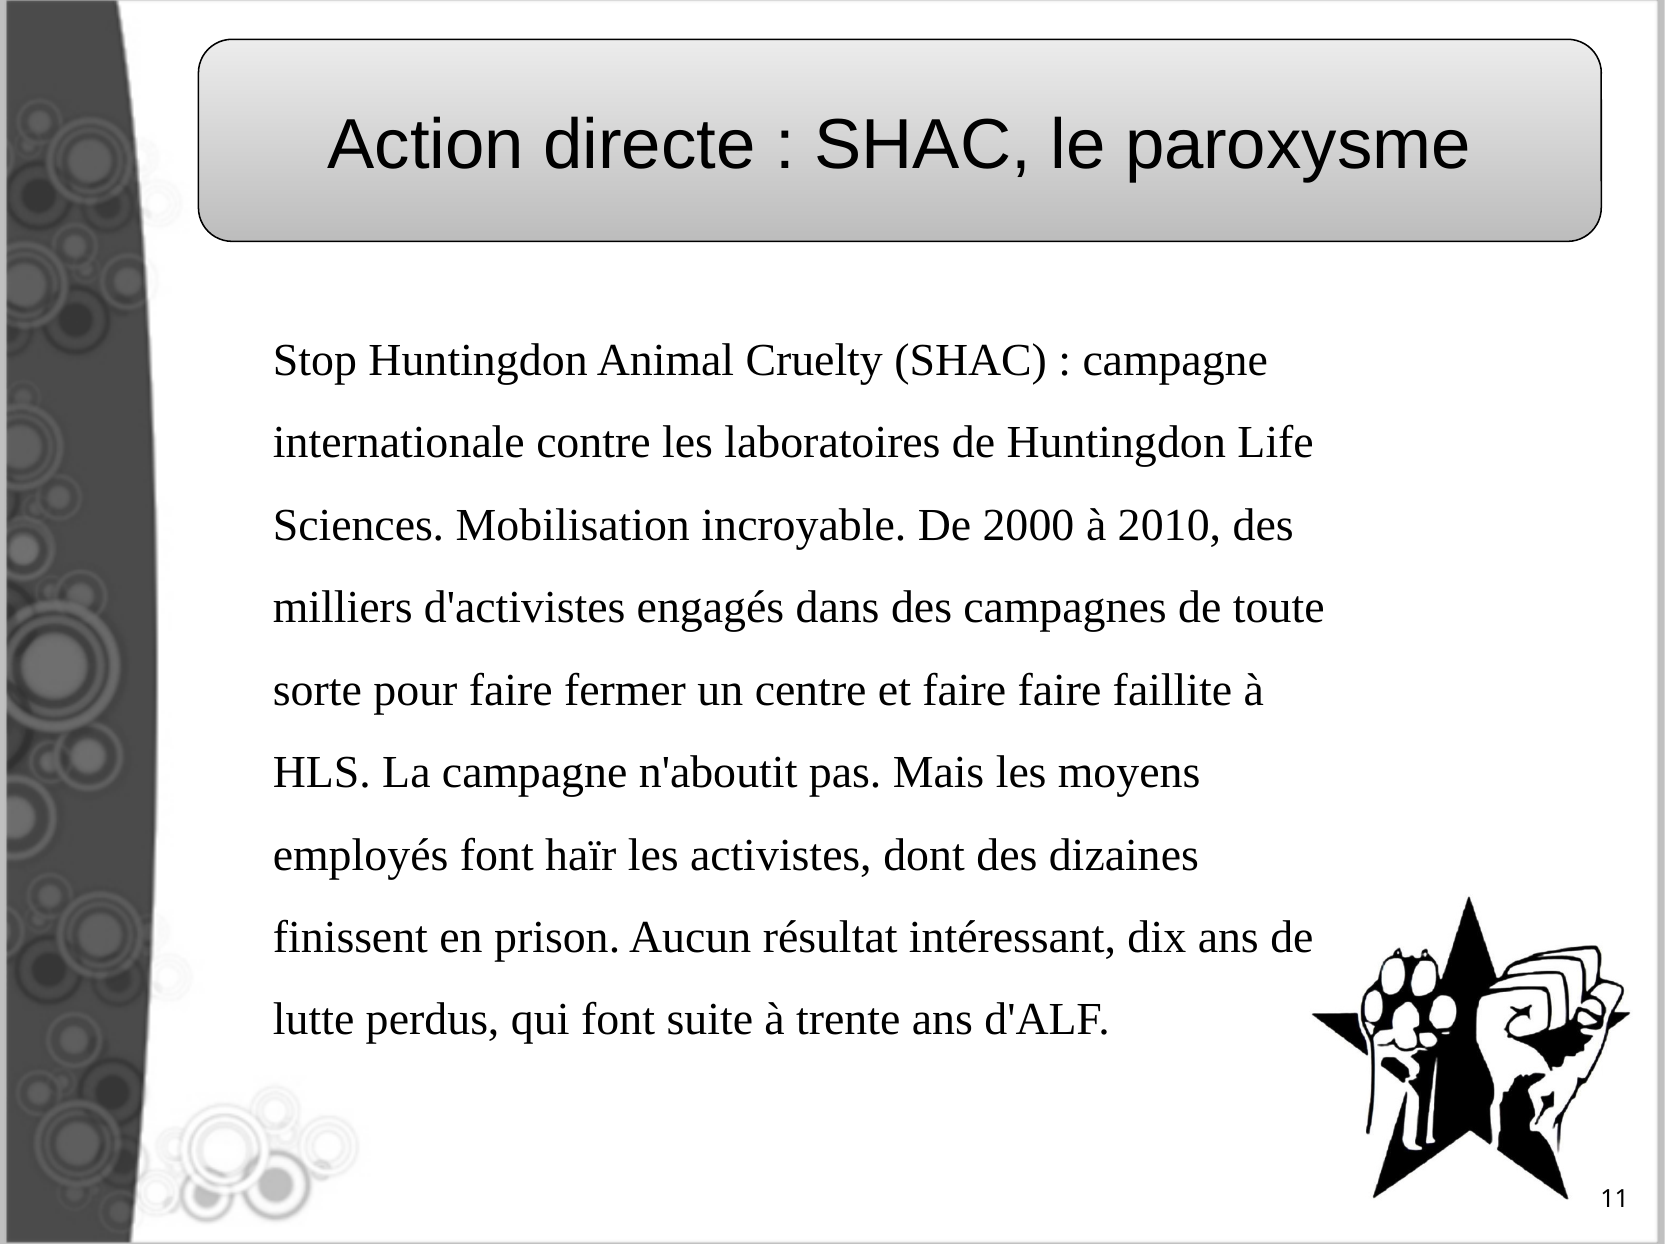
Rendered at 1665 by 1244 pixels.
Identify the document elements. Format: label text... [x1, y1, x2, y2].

text_box Action directe : SHAC, le paroxysme [207, 77, 1593, 203]
slide_number <numéro> [1585, 1175, 1665, 1221]
text_box Stop Huntingdon Animal Cruelty (SHAC) : campagne internationale contre les laboratoires de Huntingdon Life Sciences. Mobilisation incroyable. De 2000 à 2010, des milliers d'activistes engagés dans des campagnes de toute sorte pour faire fermer un centre et faire faire faillite à HLS. La campagne n'aboutit pas. Mais les moyens employés font haïr les activistes, dont des dizaines finissent en prison. Aucun résultat intéressant, dix ans de lutte perdus, qui font suite à trente ans d'ALF. [265, 294, 1349, 1052]
picture [3, 0, 1662, 1244]
text_box [198, 39, 1602, 242]
